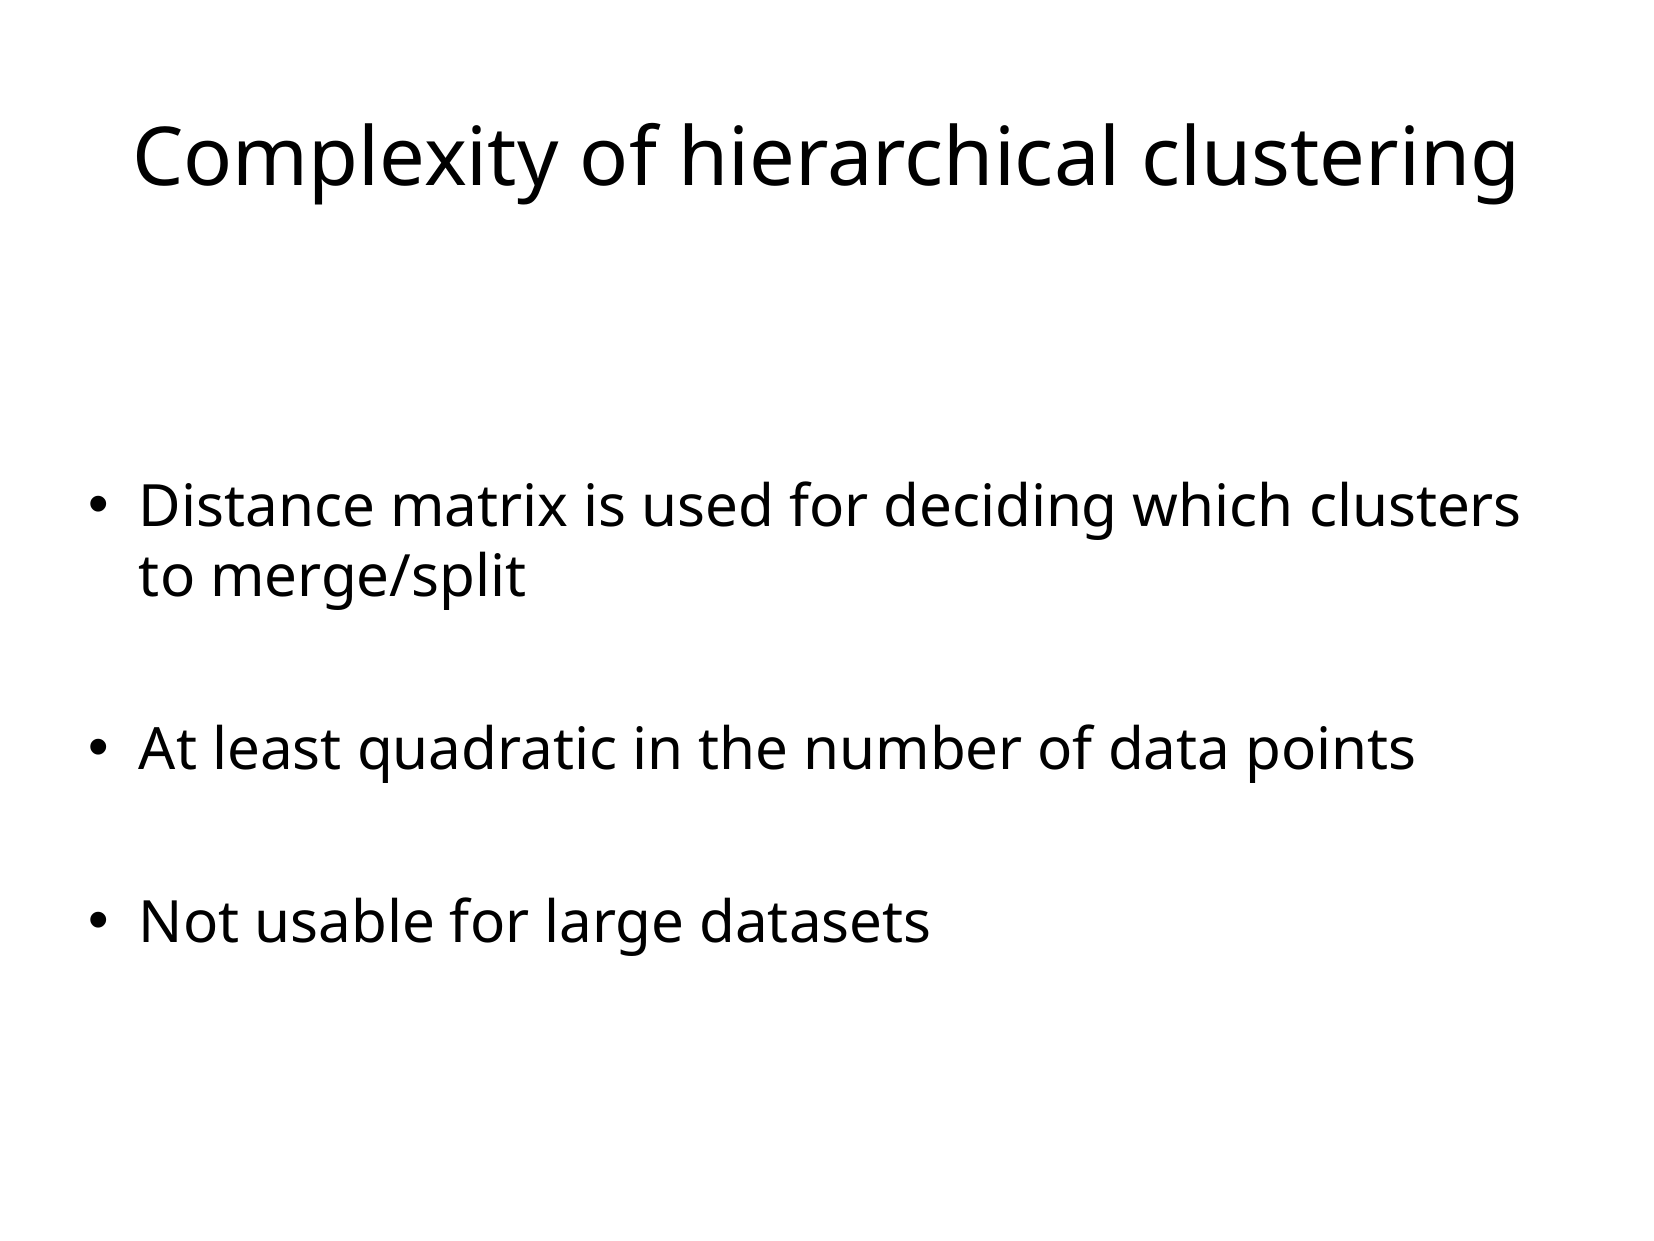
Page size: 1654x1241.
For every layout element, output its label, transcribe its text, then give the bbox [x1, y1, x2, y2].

list Distance matrix is used for deciding which clusters to merge/split At least quadratic in the number of data points Not usable for large datasets [82, 289, 1571, 1241]
title Complexity of hierarchical clustering [82, 49, 1571, 257]
